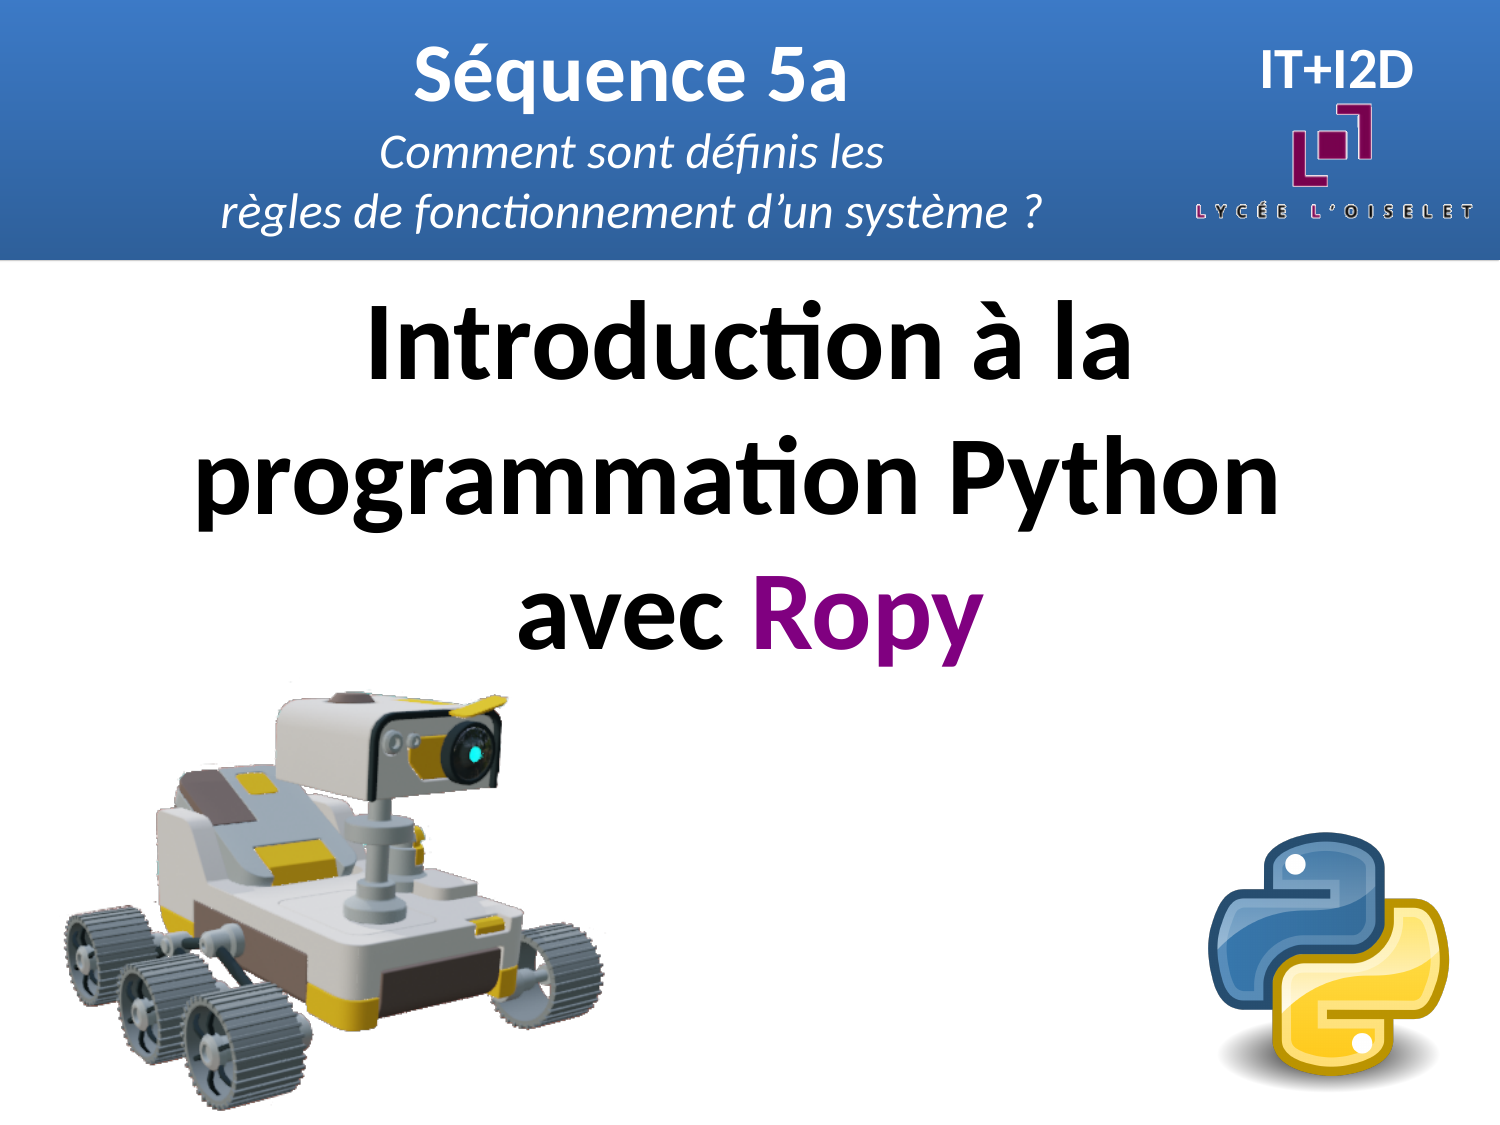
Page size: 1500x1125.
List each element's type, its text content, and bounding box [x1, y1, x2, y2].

picture [1192, 826, 1465, 1099]
title Séquence 5a Comment sont définis les règles de fonctionnement d’un système ? [0, 0, 1500, 260]
picture [48, 677, 615, 1125]
picture [1193, 100, 1476, 224]
subtitle Introduction à la programmation Python avec Ropy [0, 261, 1500, 674]
text_box IT+I2D [1226, 22, 1448, 100]
